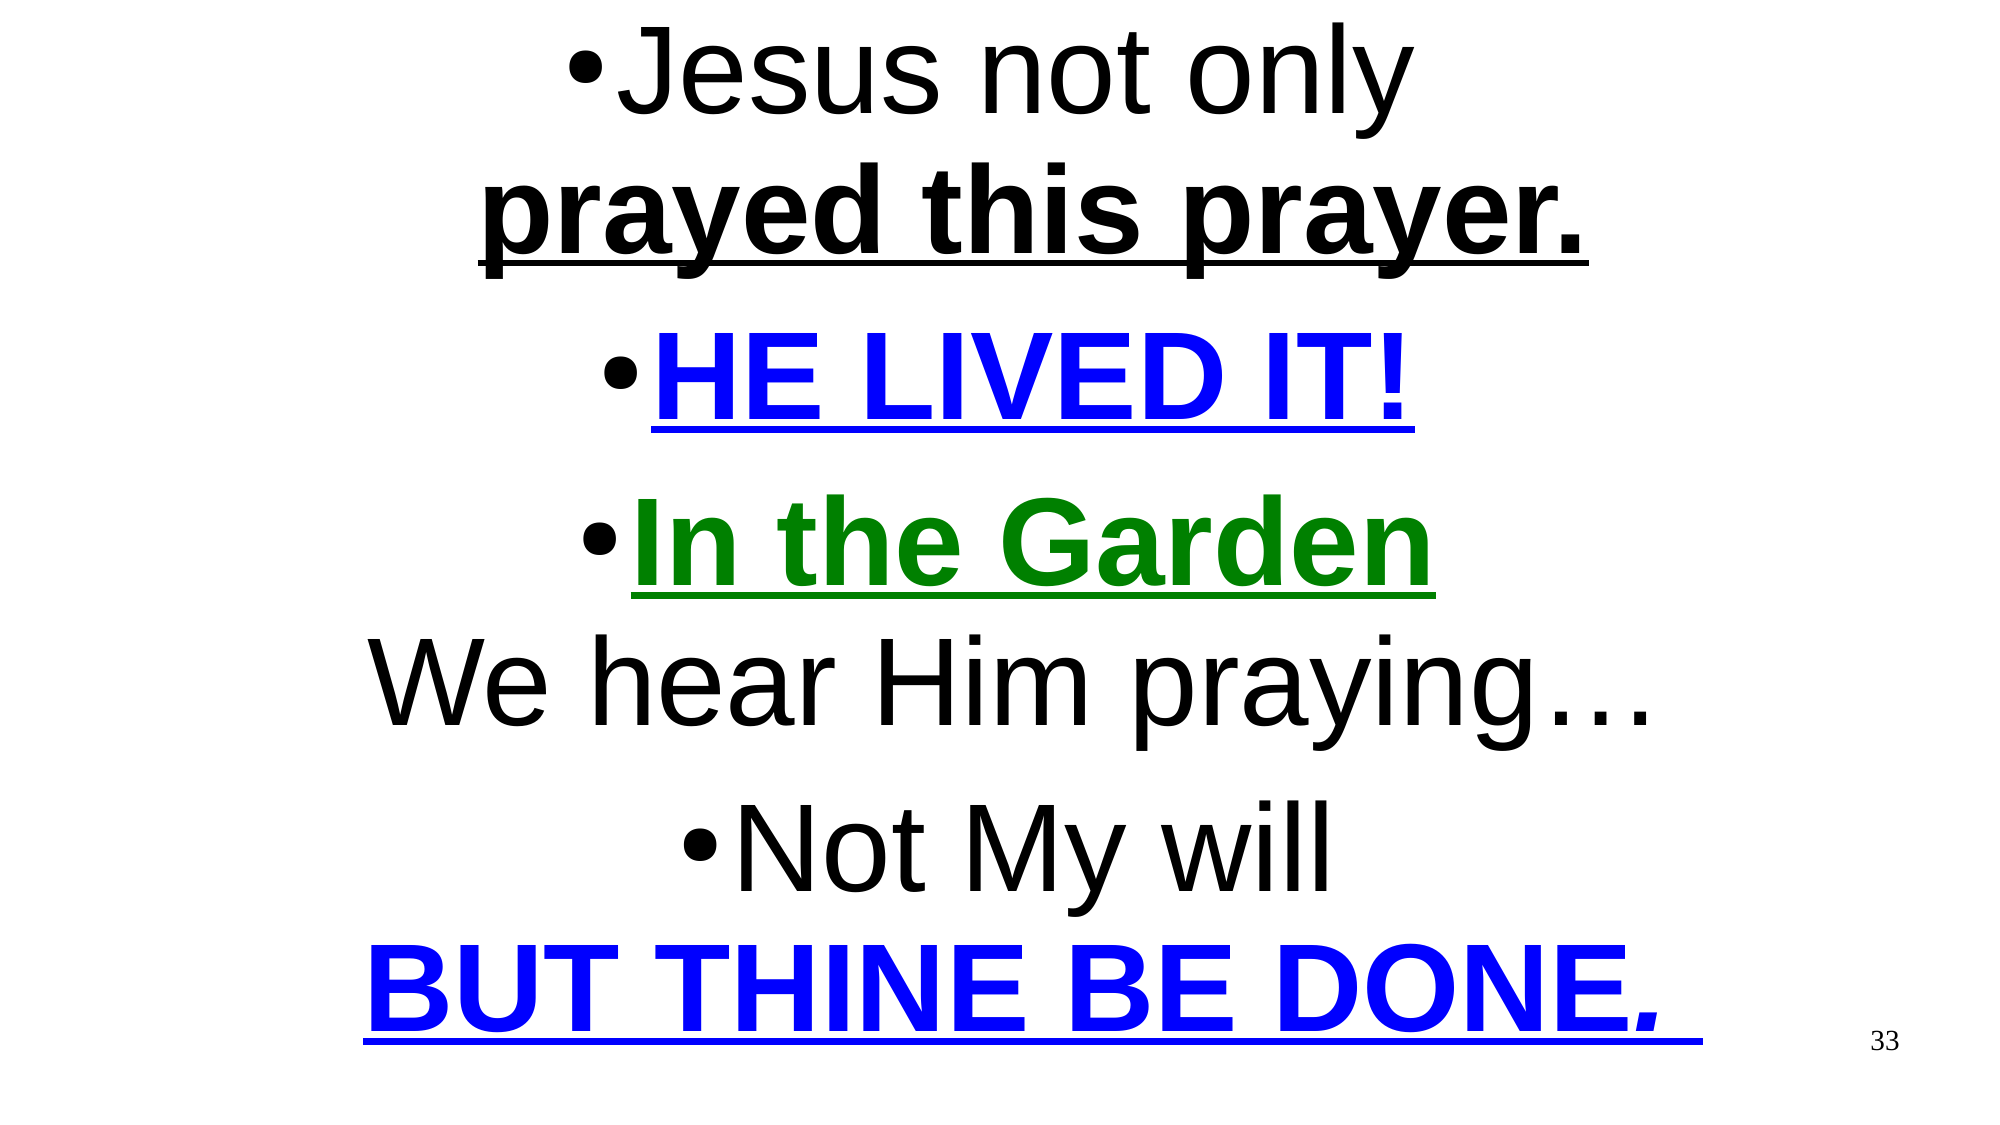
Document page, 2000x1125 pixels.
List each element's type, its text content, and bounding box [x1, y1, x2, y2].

list Jesus not only prayed this prayer. HE LIVED IT! In the Garden We hear Him praying… Not My will BUT THINE BE DONE. [0, 0, 1996, 1123]
